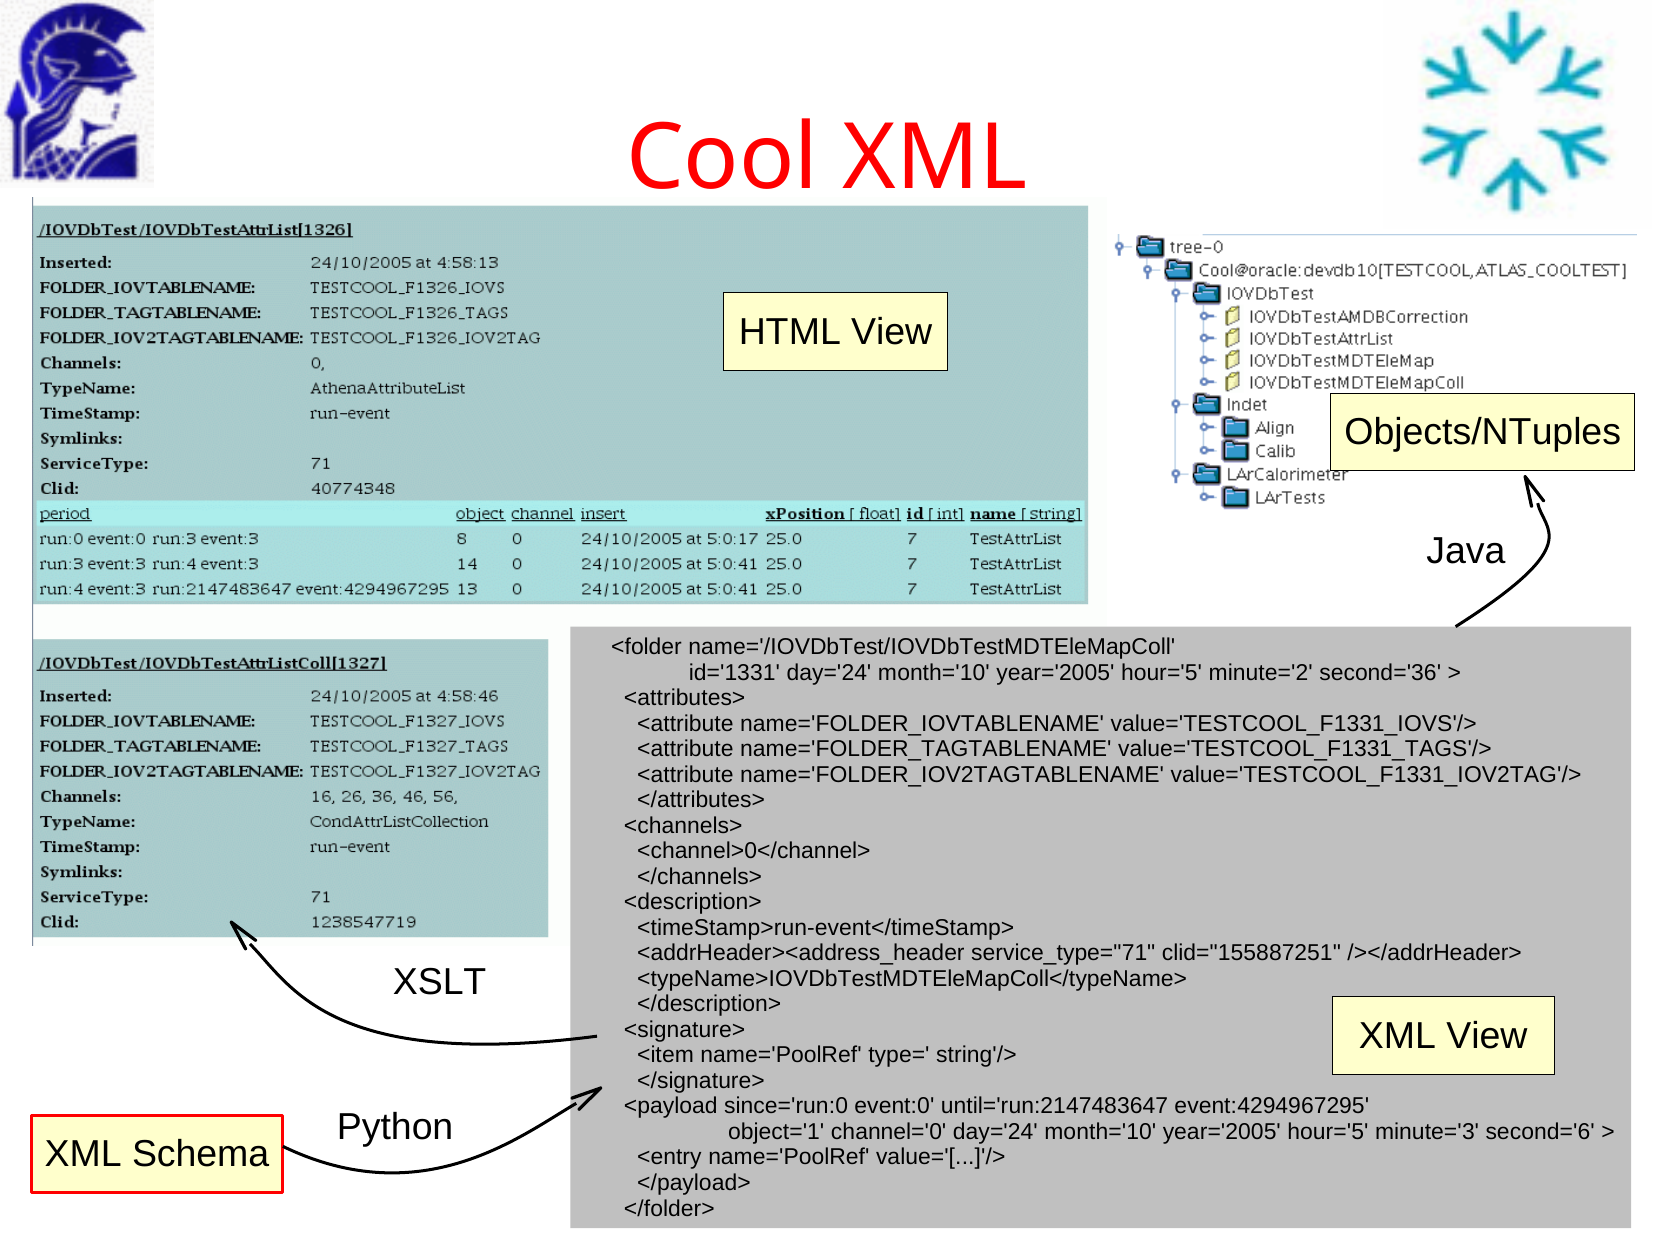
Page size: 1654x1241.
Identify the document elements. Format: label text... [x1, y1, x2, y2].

picture [0, 0, 154, 188]
text_box XML Schema [31, 1115, 283, 1193]
picture [32, 197, 1107, 946]
text_box HTML View [723, 292, 948, 371]
title Cool XML [82, 49, 1571, 257]
text_box Objects/NTuples [1330, 393, 1635, 471]
text_box XML View [1332, 996, 1555, 1075]
text_box <folder name='/IOVDbTest/IOVDbTestMDTEleMapColl' id='1331' day='24' month='10' year='2005' hour='5' minute='2' second='36' > <attributes> <attribute name='FOLDER_IOVTABLENAME' value='TESTCOOL_F1331_IOVS'/> <attribute name='FOLDER_TAGTABLENAME' value='TESTCOOL_F1331_TAGS'/> <attribute name='FOLDER_IOV2TAGTABLENAME' value='TESTCOOL_F1331_IOV2TAG'/> </attributes> <channels> <channel>0</channel> </channels> <description> <timeStamp>run-event</timeStamp> <addrHeader><address_header service_type="71" clid="155887251" /></addrHeader> <typeName>IOVDbTestMDTEleMapColl</typeName> </description> <signature> <item name='PoolRef' type=' string'/> </signature> <payload since='run:0 event:0' until='run:2147483647 event:4294967295' object='1' channel='0' day='24' month='10' year='2005' hour='5' minute='3' second='6' > <entry name='PoolRef' value='[...]'/> </payload> </folder> [570, 626, 1632, 1229]
picture [1111, 234, 1637, 523]
picture [1383, 0, 1652, 229]
